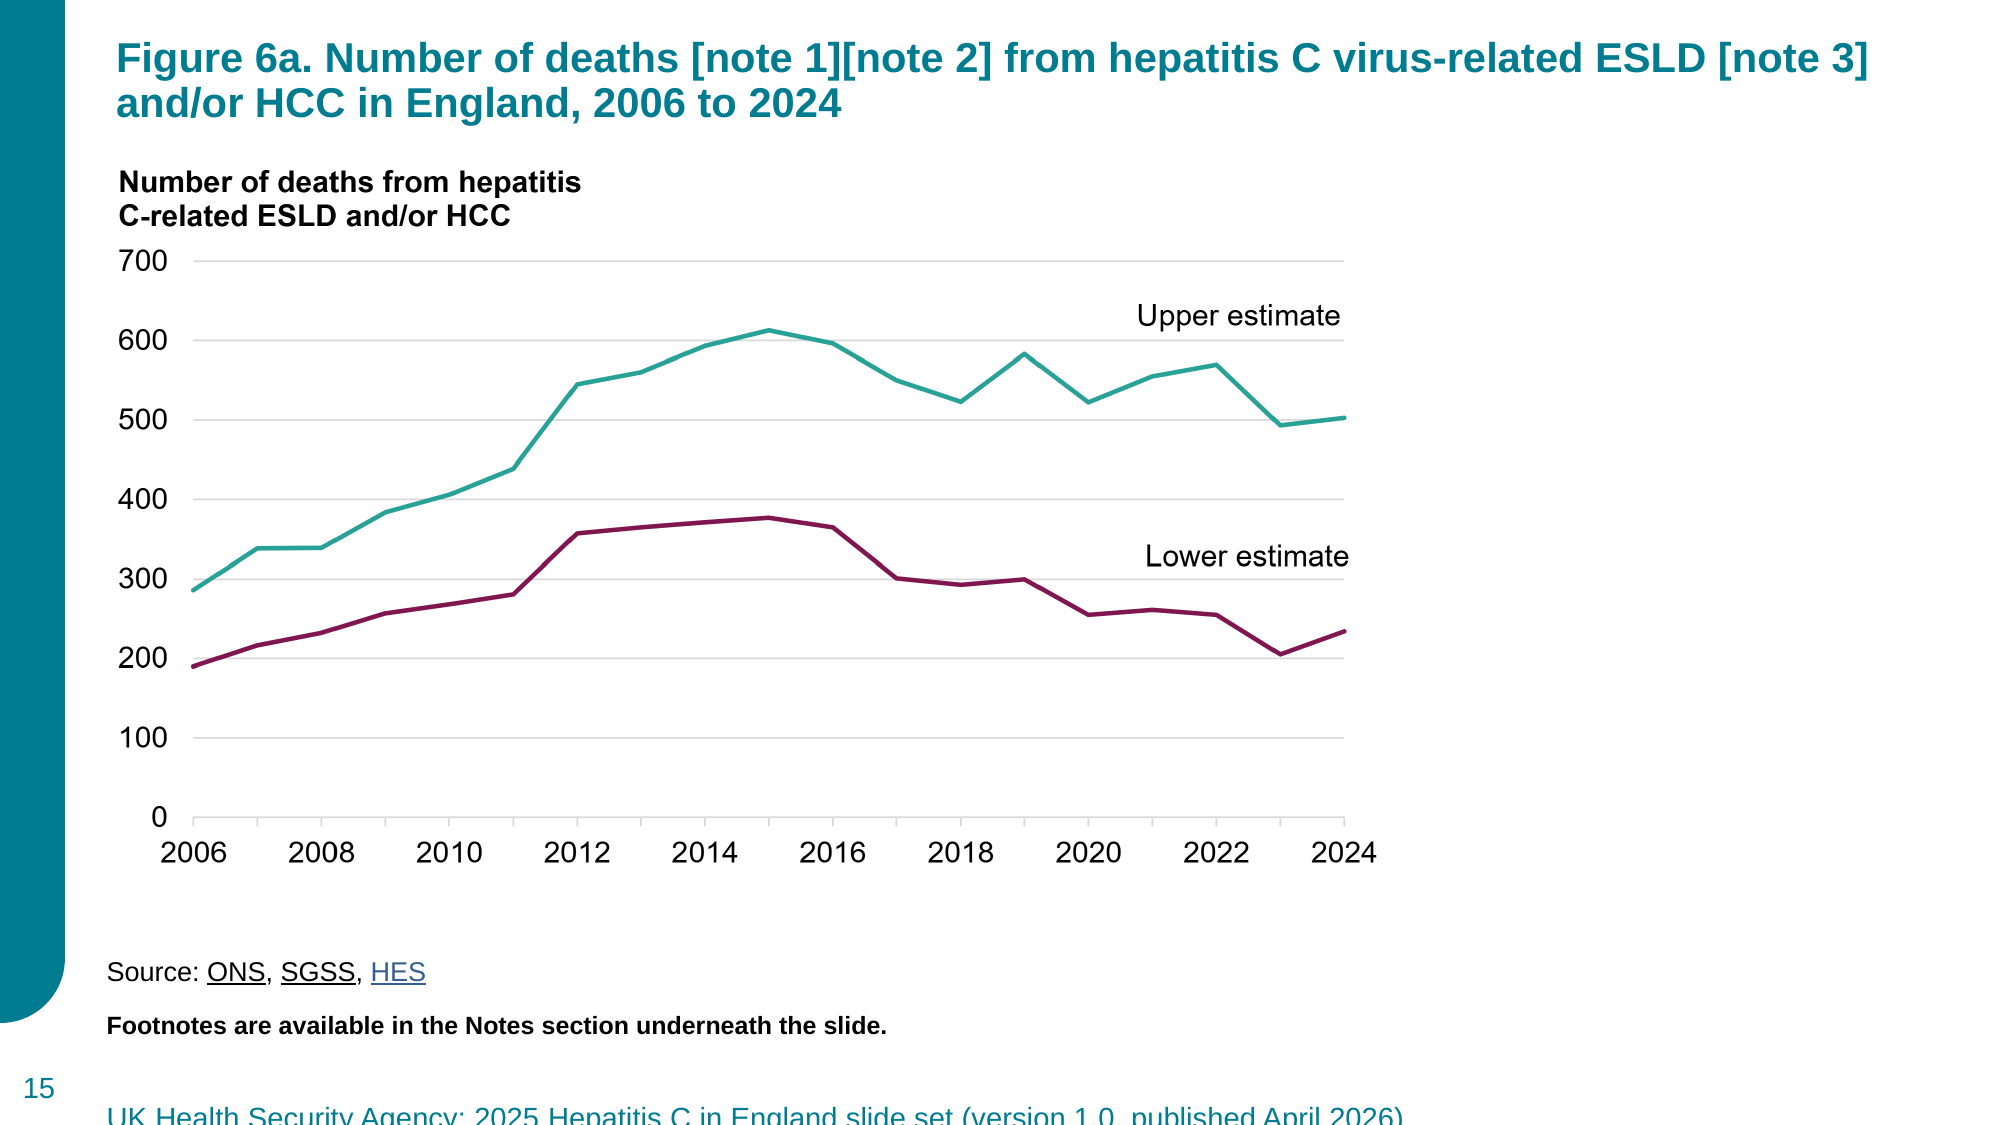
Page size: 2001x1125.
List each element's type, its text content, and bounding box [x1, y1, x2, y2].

text_box UK Health Security Agency: 2025 Hepatitis C in England slide set (version 1.0, published April 2026) [91, 1057, 1734, 1117]
picture [101, 155, 1391, 872]
title Figure 6a. Number of deaths [note 1][note 2] from hepatitis C virus-related ESLD [note 3] and/or HCC in England, 2006 to 2024 [101, 29, 1926, 123]
text_box Footnotes are available in the Notes section underneath the slide. [91, 1002, 955, 1048]
text_box Source: ONS, SGSS, HES [91, 953, 597, 1002]
text_box [7, 1057, 79, 1118]
